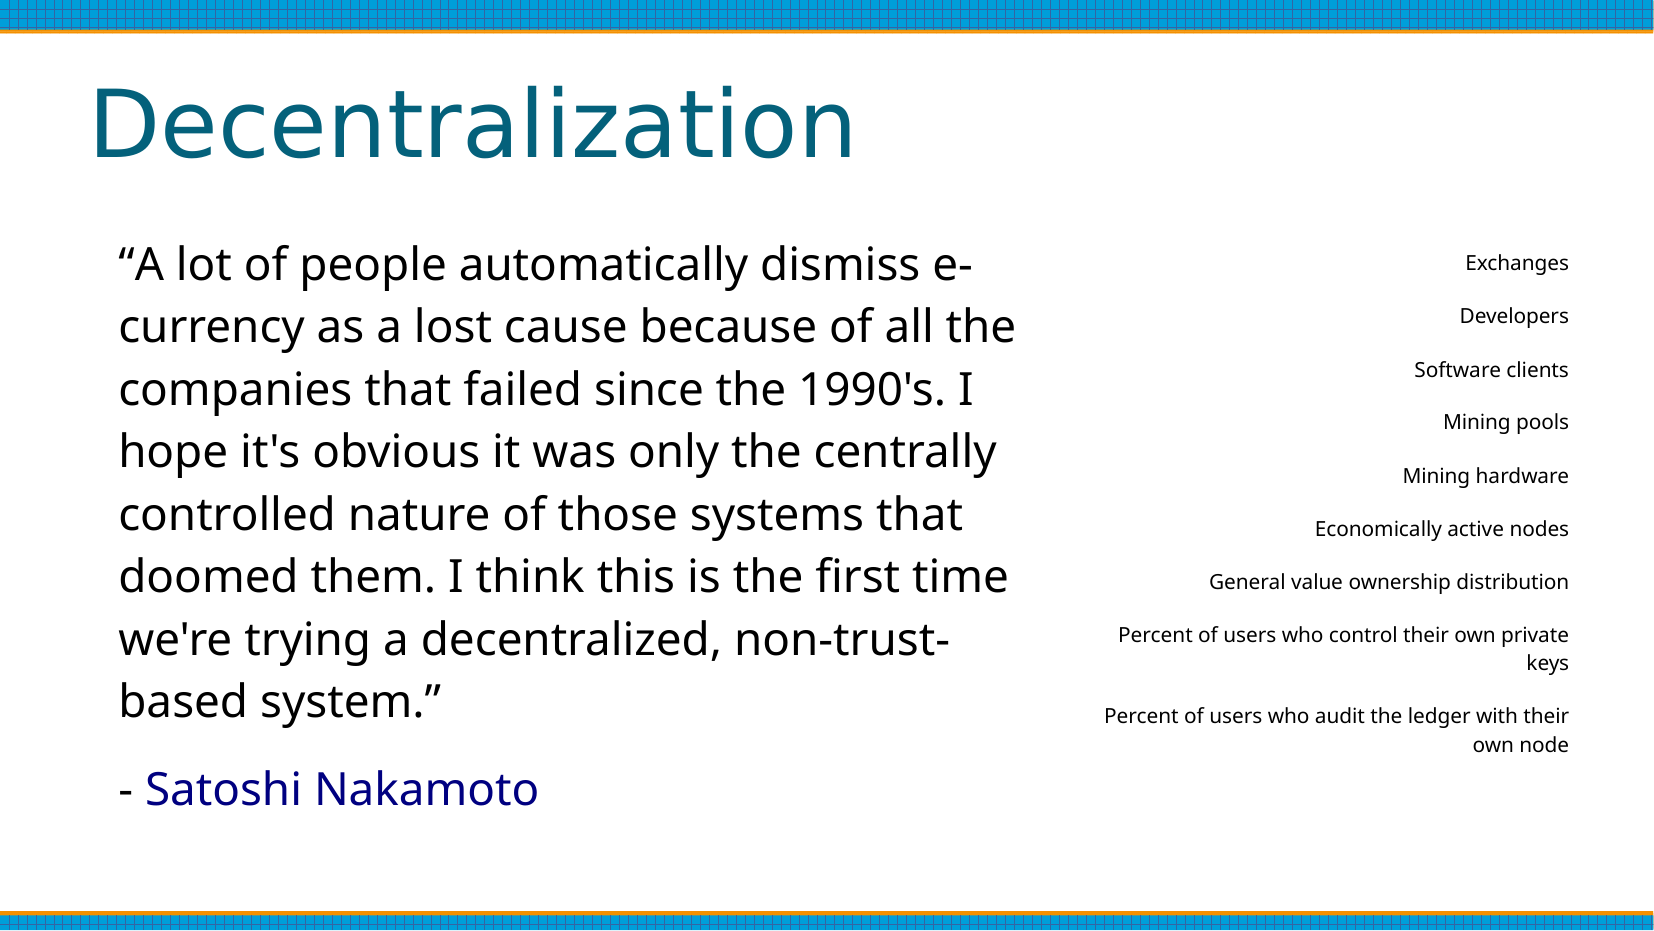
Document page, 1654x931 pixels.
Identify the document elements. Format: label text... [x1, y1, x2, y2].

title Decentralization [88, 44, 1565, 207]
text_box “A lot of people automatically dismiss e-currency as a lost cause because of all the companies that failed since the 1990's. I hope it's obvious it was only the centrally controlled nature of those systems that doomed them. I think this is the first time we're trying a decentralized, non-trust-based system.” - Satoshi Nakamoto [112, 225, 1039, 826]
text_box Exchanges Developers Software clients Mining pools Mining hardware Economically active nodes General value ownership distribution Percent of users who control their own private keys Percent of users who audit the ledger with their own node [1087, 272, 1576, 788]
